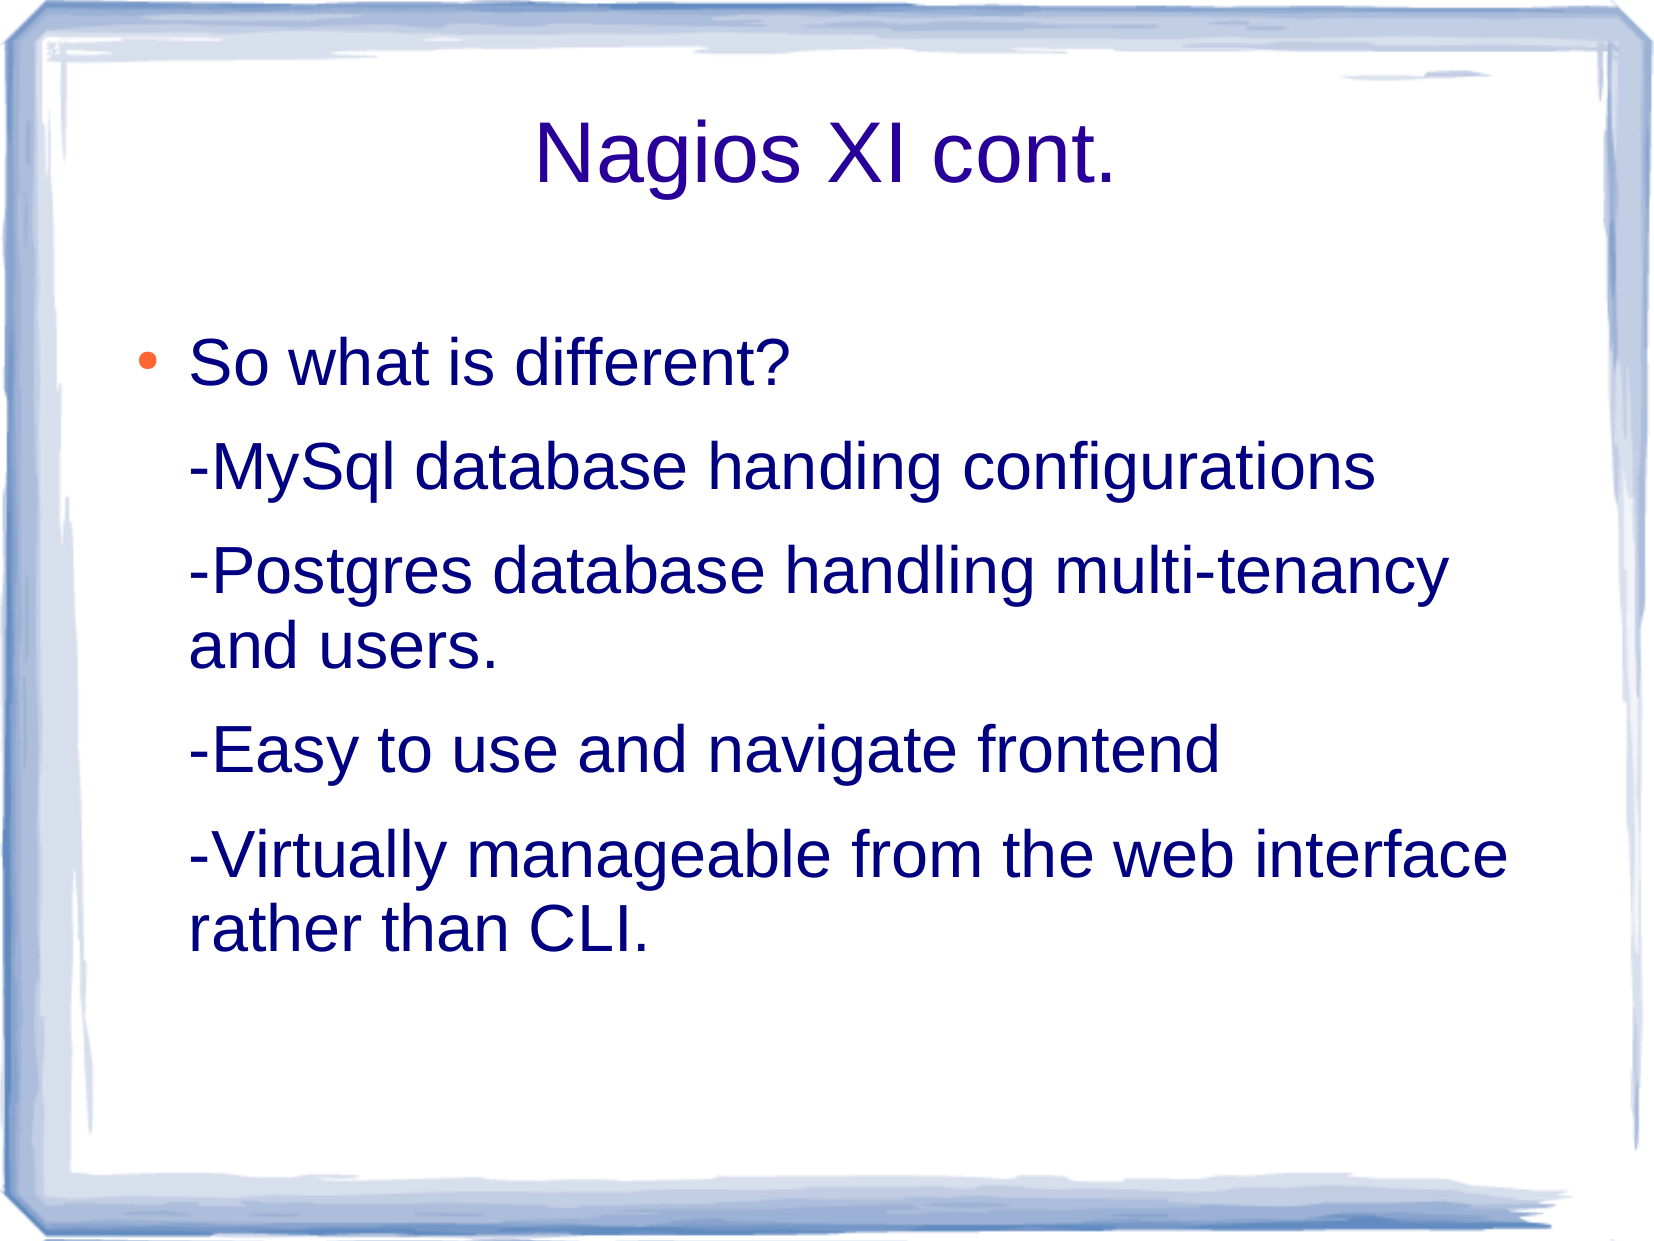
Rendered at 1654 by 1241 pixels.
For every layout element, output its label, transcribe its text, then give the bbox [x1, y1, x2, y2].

list So what is different? -MySql database handing configurations -Postgres database handling multi-tenancy and users. -Easy to use and navigate frontend -Virtually manageable from the web interface rather than CLI. [118, 324, 1571, 1004]
title Nagios XI cont. [82, 49, 1571, 257]
picture [0, 0, 1654, 1241]
